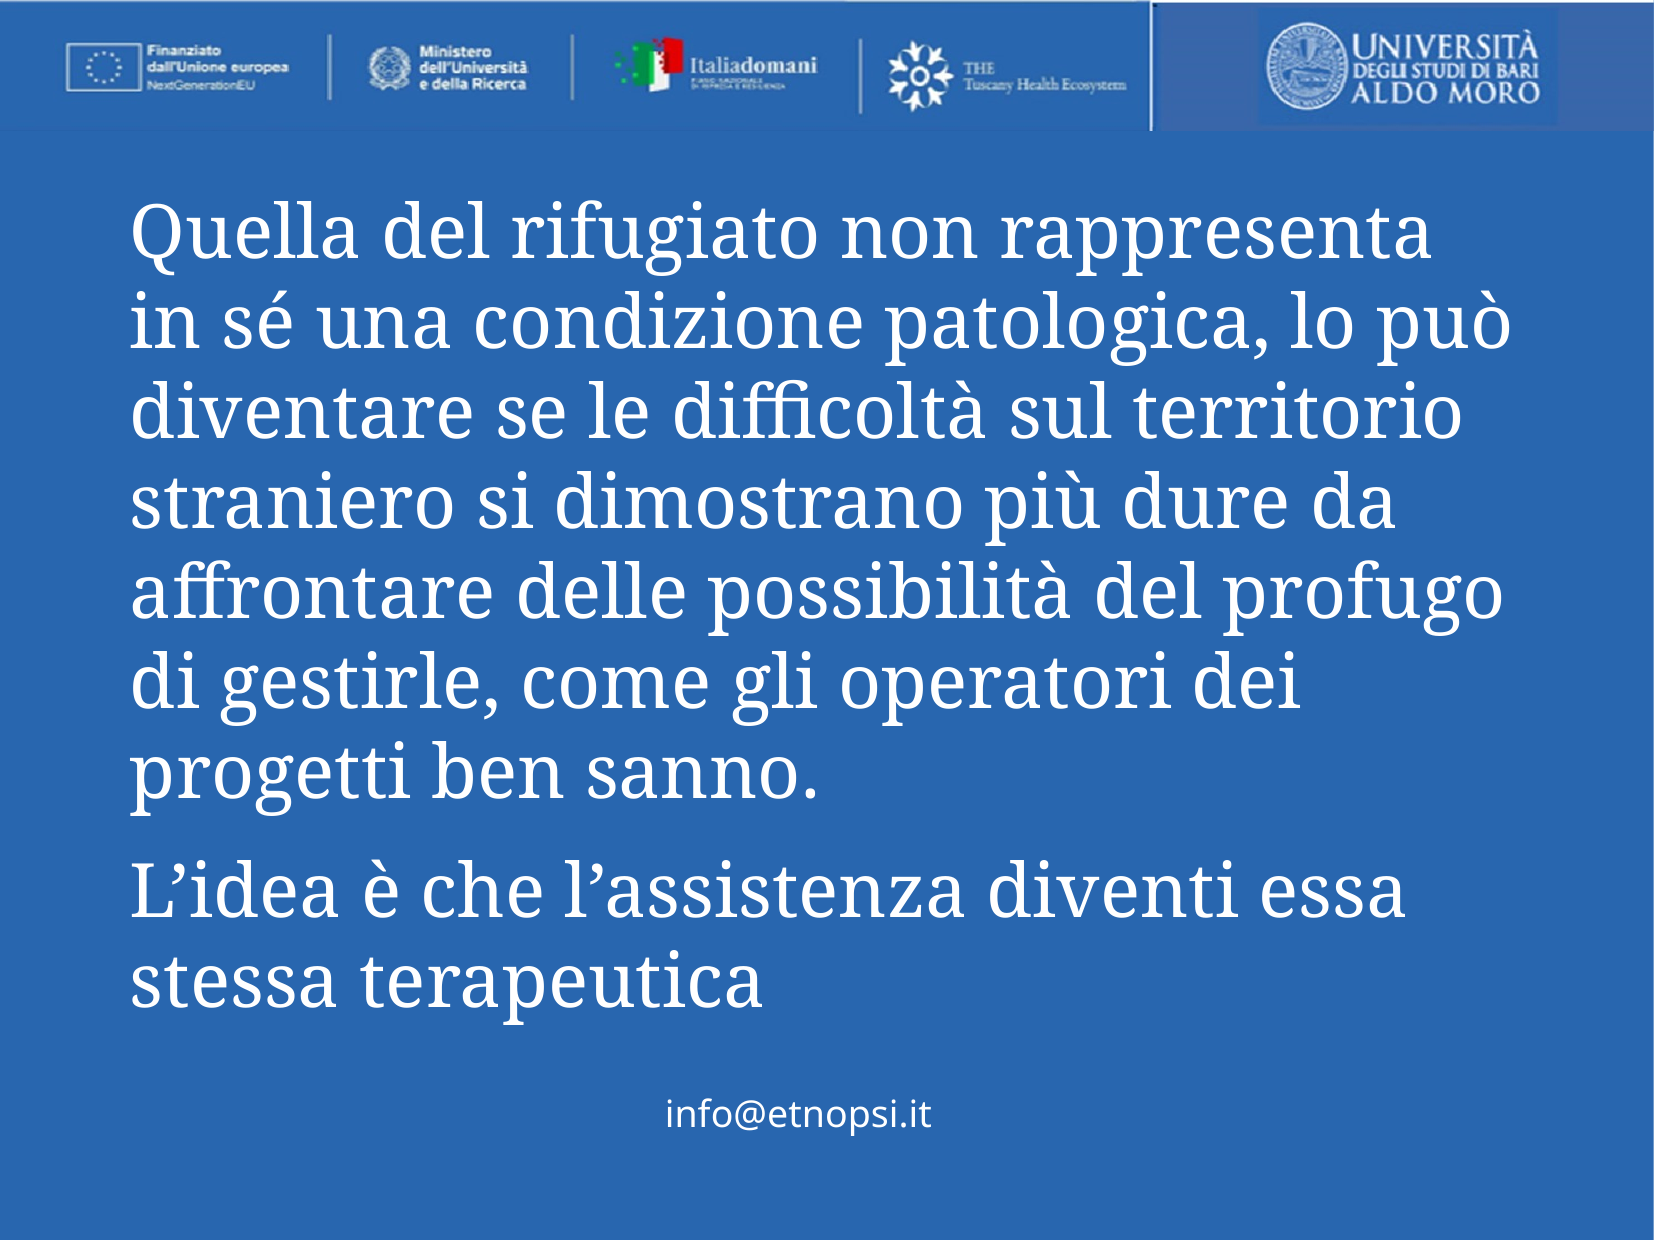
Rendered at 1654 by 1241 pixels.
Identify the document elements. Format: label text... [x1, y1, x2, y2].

picture [0, 0, 1654, 132]
subtitle Quella del rifugiato non rappresenta in sé una condizione patologica, lo può diventare se le difficoltà sul territorio straniero si dimostrano più dure da affrontare delle possibilità del profugo di gestirle, come gli operatori dei progetti ben sanno. L’idea è che l’assistenza diventi essa stessa terapeutica info@etnopsi.it [115, 175, 1539, 914]
